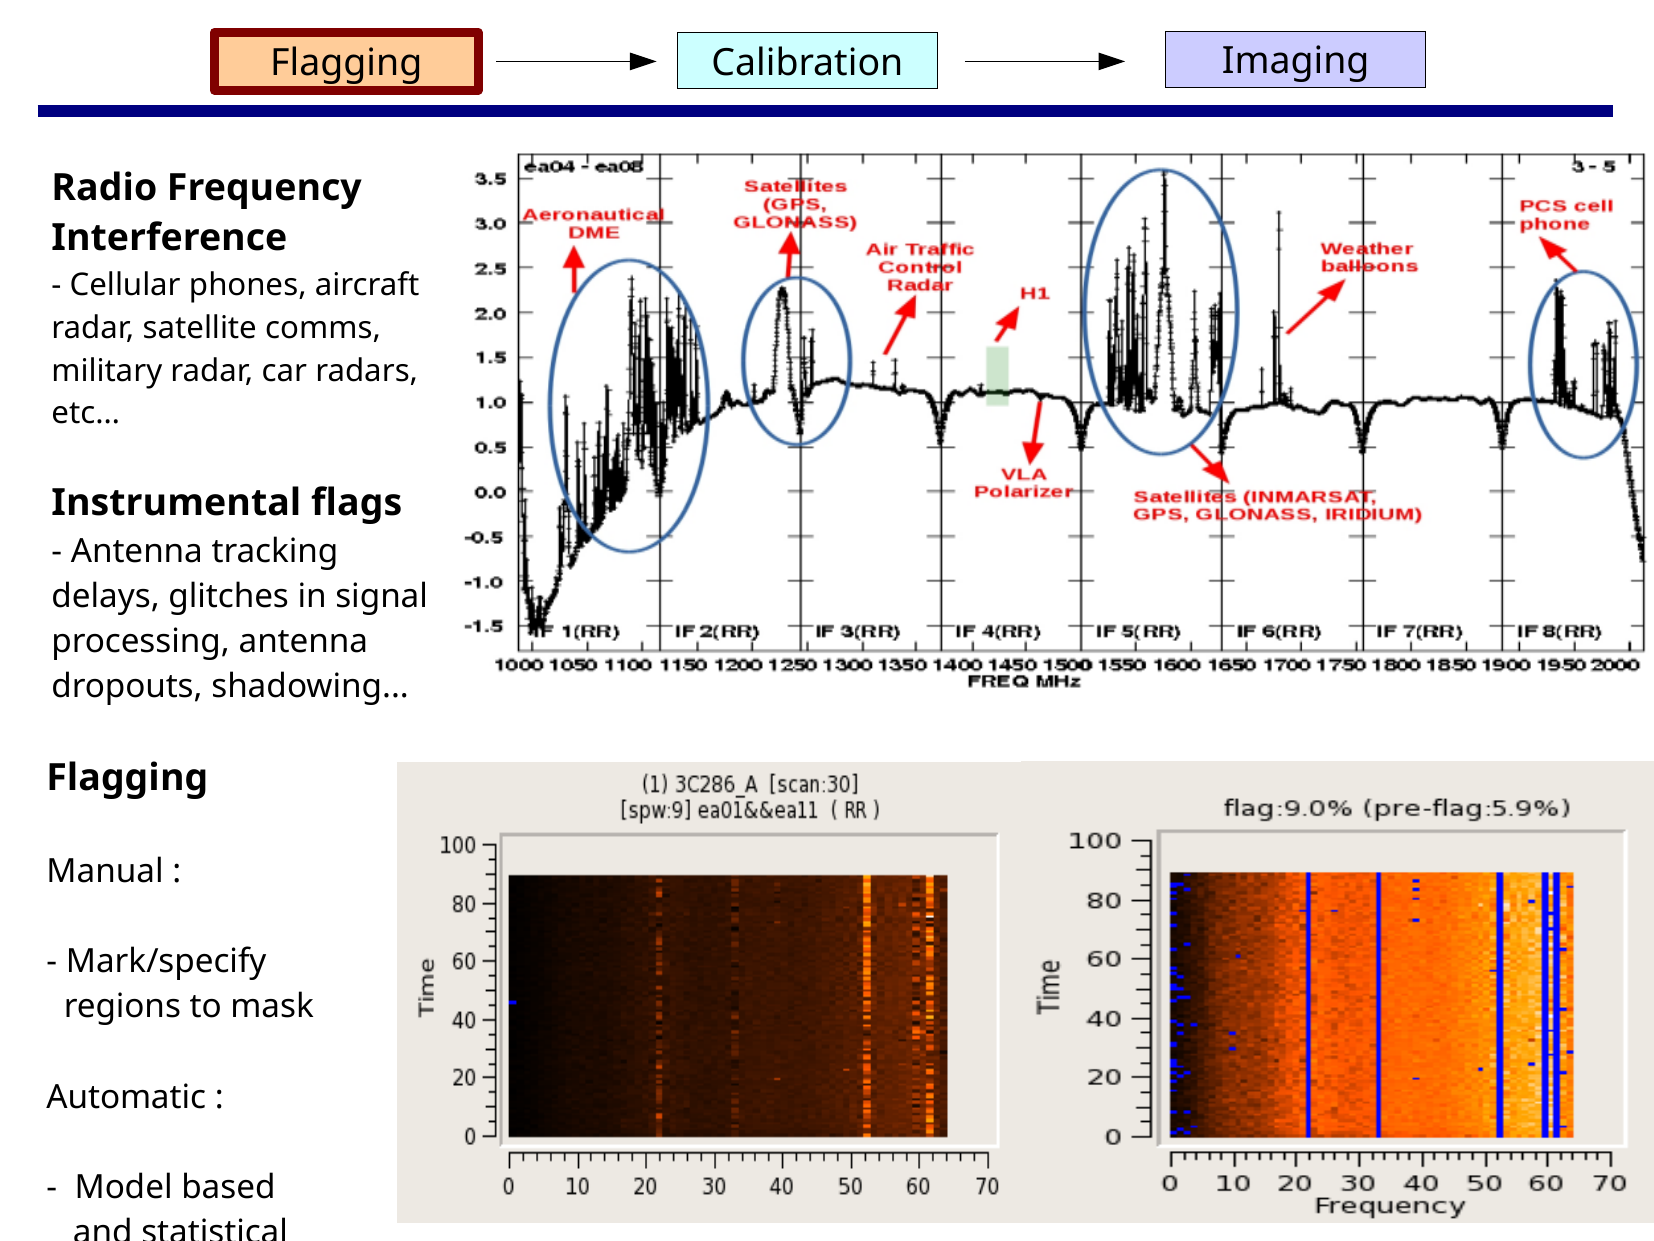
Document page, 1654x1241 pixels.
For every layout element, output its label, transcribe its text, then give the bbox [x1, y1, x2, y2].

text_box Calibration [677, 32, 938, 89]
text_box Flagging [214, 32, 479, 91]
picture [397, 761, 1654, 1223]
text_box Flagging Manual : - Mark/specify regions to mask Automatic : - Model based and statistical outlier detectors [31, 742, 1202, 1225]
picture [436, 143, 1653, 716]
text_box Radio Frequency Interference - Cellular phones, aircraft radar, satellite comms, military radar, car radars, etc… Instrumental flags - Antenna tracking delays, glitches in signal processing, antenna dropouts, shadowing... [36, 152, 436, 716]
text_box Imaging [1165, 31, 1426, 88]
